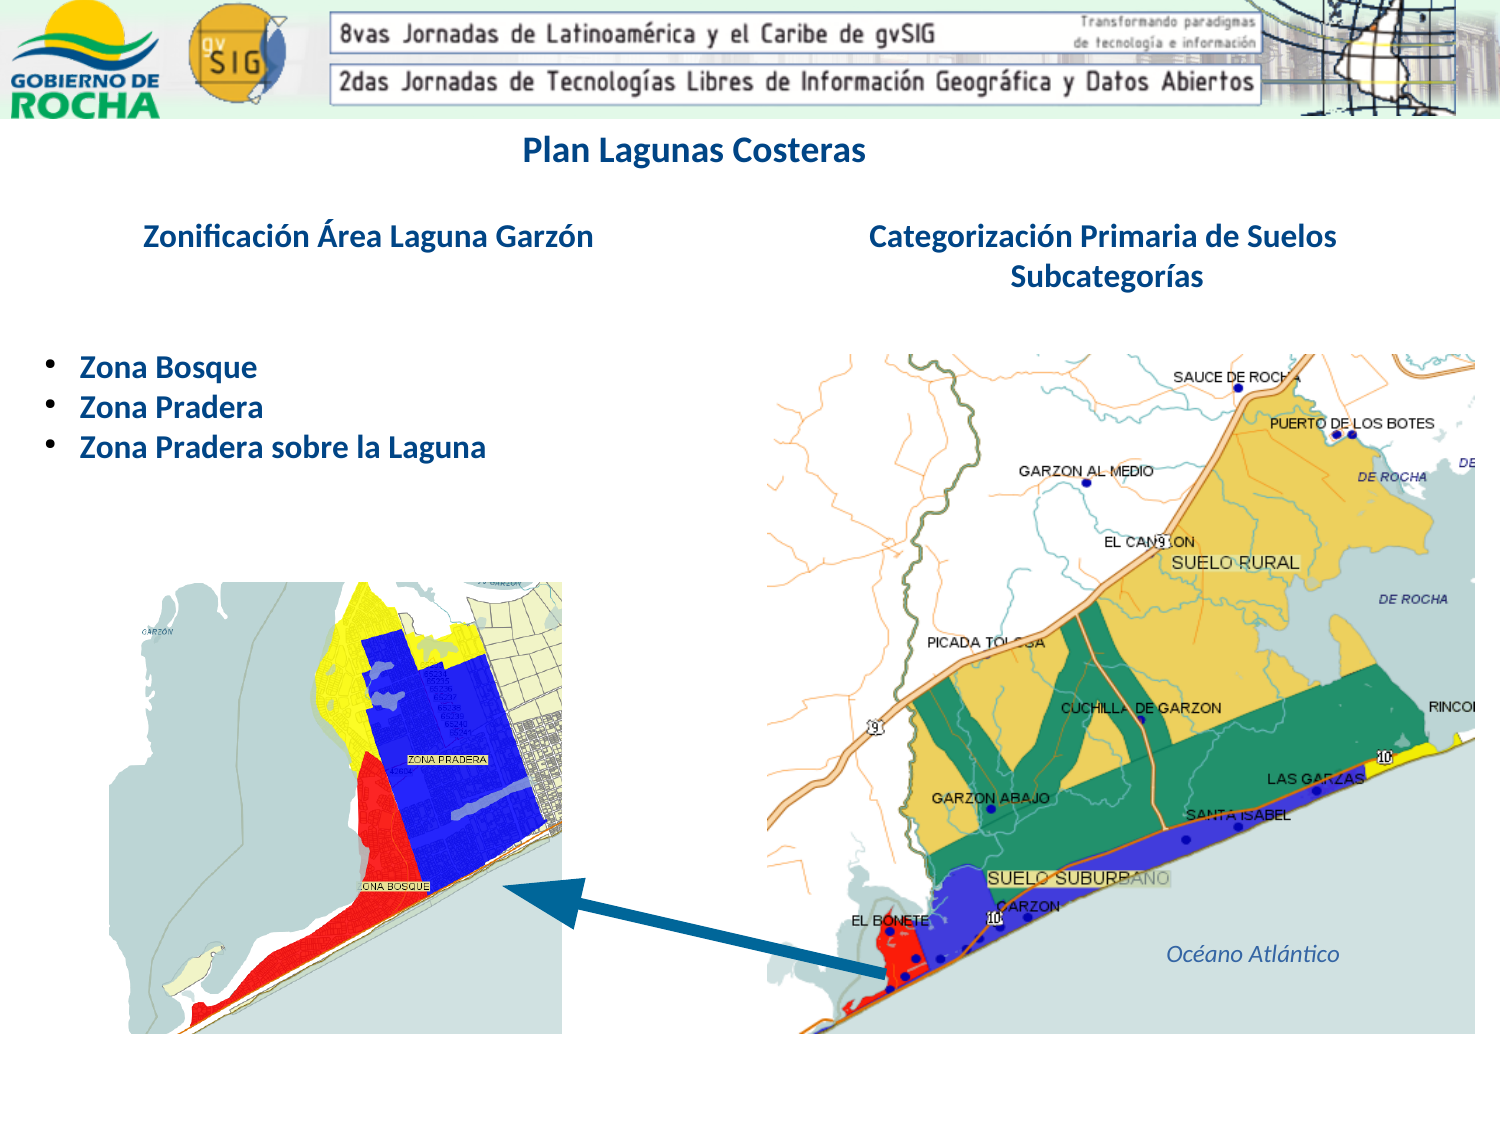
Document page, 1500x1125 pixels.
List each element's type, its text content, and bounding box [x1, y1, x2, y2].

text_box Zona Bosque Zona Pradera Zona Pradera sobre la Laguna [29, 337, 709, 473]
picture [109, 582, 562, 1034]
picture [0, 0, 1500, 119]
text_box Zonificación Área Laguna Garzón [29, 206, 709, 272]
picture [767, 354, 1475, 1034]
text_box Océano Atlántico [1151, 929, 1418, 975]
text_box Plan Lagunas Costeras [507, 118, 1040, 178]
text_box Categorización Primaria de Suelos Subcategorías [767, 206, 1447, 302]
